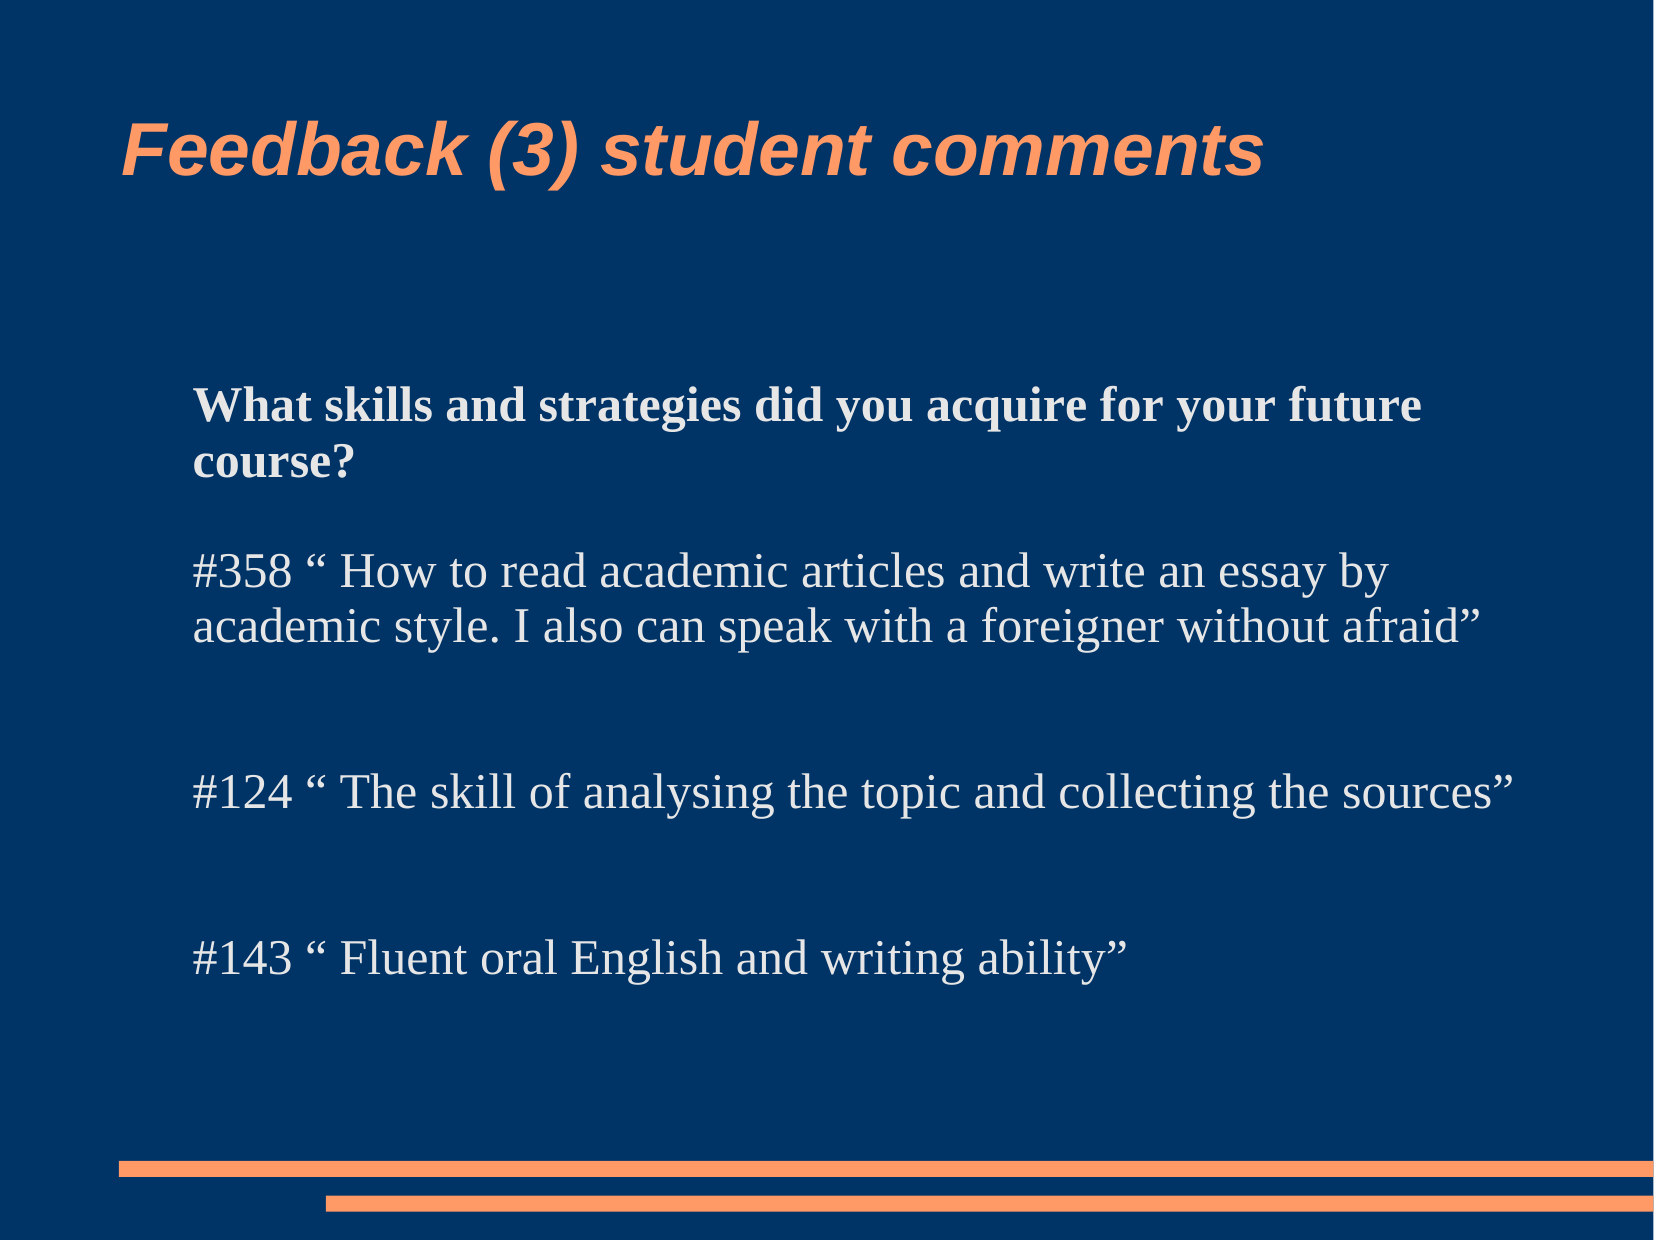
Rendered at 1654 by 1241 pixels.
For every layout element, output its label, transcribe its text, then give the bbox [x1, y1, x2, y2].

list What skills and strategies did you acquire for your future course? #358 “ How to read academic articles and write an essay by academic style. I also can speak with a foreigner without afraid” #124 “ The skill of analysing the topic and collecting the sources” #143 “ Fluent oral English and writing ability” [121, 322, 1561, 1132]
title Feedback (3) student comments [121, 46, 1534, 254]
